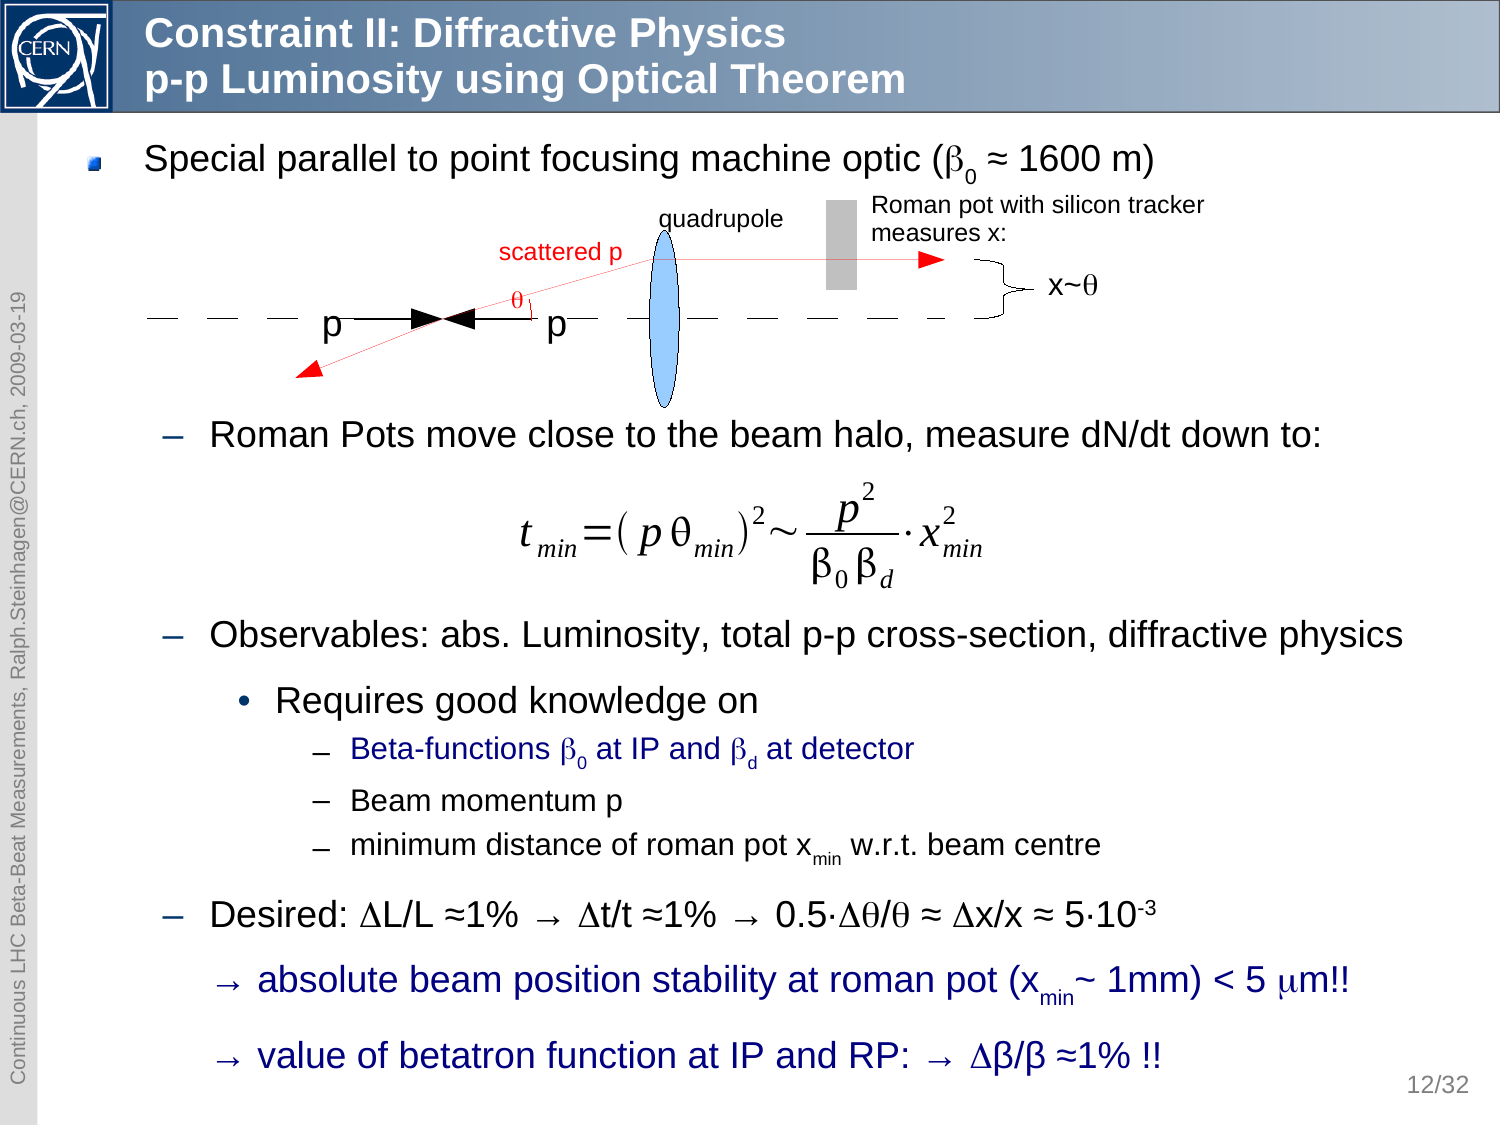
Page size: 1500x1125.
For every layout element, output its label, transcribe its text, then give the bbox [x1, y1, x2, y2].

chart [507, 475, 994, 595]
picture [0, 0, 113, 113]
text_box Roman pot with silicon tracker measures x: [856, 183, 1241, 254]
text_box [826, 260, 857, 290]
text_box p [307, 295, 367, 353]
text_box scattered p [484, 230, 639, 274]
text_box p [531, 295, 591, 353]
text_box [653, 240, 676, 259]
text_box q [496, 283, 539, 330]
text_box [649, 260, 680, 408]
list Special parallel to point focusing machine optic (b0 ≈ 1600 m) Roman Pots move close to the beam halo, measure dN/dt down to: Observables: abs. Luminosity, total p-p cross-section, diffractive physics Requires good knowledge on Beta-functions b0 at IP and bd at detector Beam momentum p minimum distance of roman pot xmin w.r.t. beam centre Desired: DL/L ≈1% → Dt/t ≈1% → 0.5∙Dq/q ≈ Dx/x ≈ 5∙10-3 → absolute beam position stability at roman pot (xmin~ 1mm) < 5 mm!! → value of betatron function at IP and RP: → Dβ/β ≈1% !! [87, 137, 1438, 1093]
title Constraint II: Diffractive Physics p-p Luminosity using Optical Theorem [144, 0, 1195, 113]
text_box x~q [1033, 259, 1113, 313]
text_box quadrupole [643, 197, 799, 240]
text_box [826, 200, 857, 259]
